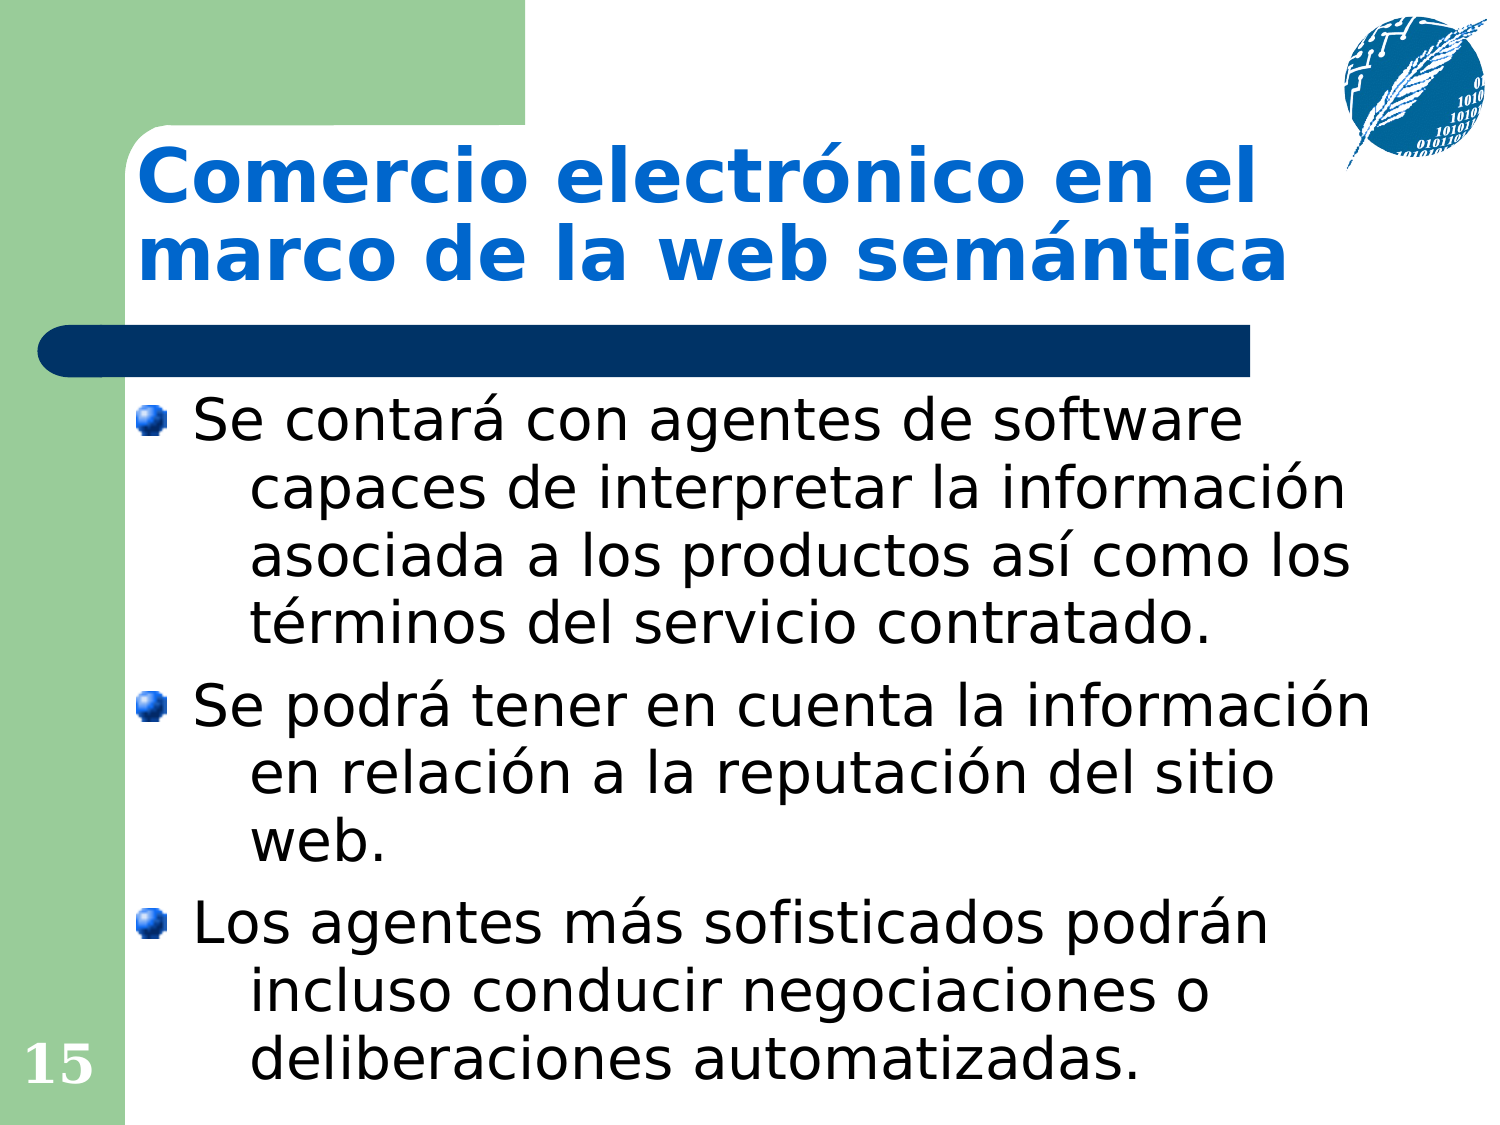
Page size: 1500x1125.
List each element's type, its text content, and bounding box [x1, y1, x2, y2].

picture [1416, 140, 1425, 149]
picture [1427, 138, 1431, 148]
picture [1433, 139, 1440, 147]
title Comercio electrónico en el marco de la web semántica [136, 135, 1413, 301]
picture [1436, 127, 1450, 136]
picture [1341, 15, 1487, 172]
list Se contará con agentes de software capaces de interpretar la información asociada a los productos así como los términos del servicio contratado. Se podrá tener en cuenta la información en relación a la reputación del sitio web. Los agentes más sofisticados podrán incluso conducir negociaciones o deliberaciones automatizadas. [136, 386, 1399, 1108]
